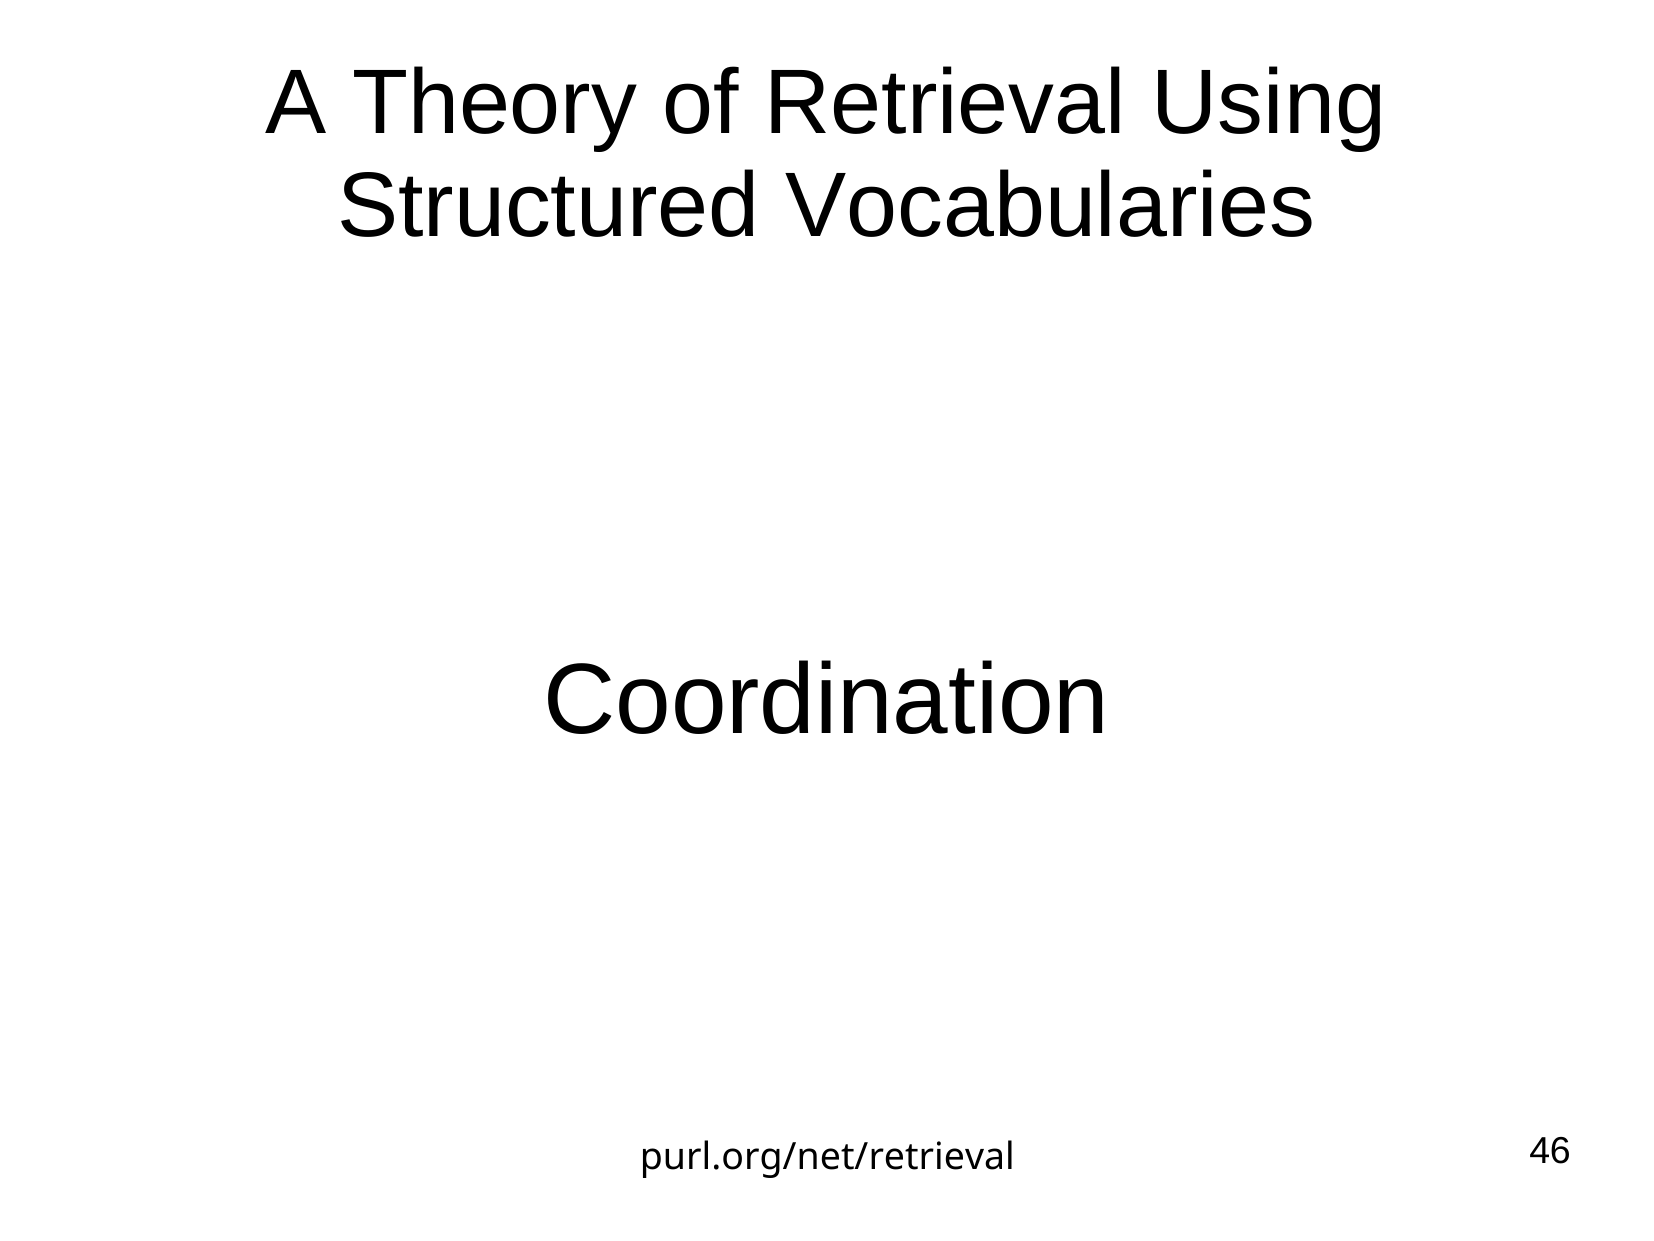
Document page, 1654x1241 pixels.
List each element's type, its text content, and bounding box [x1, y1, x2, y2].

subtitle Coordination [82, 290, 1571, 1109]
title A Theory of Retrieval Using Structured Vocabularies [82, 49, 1571, 257]
